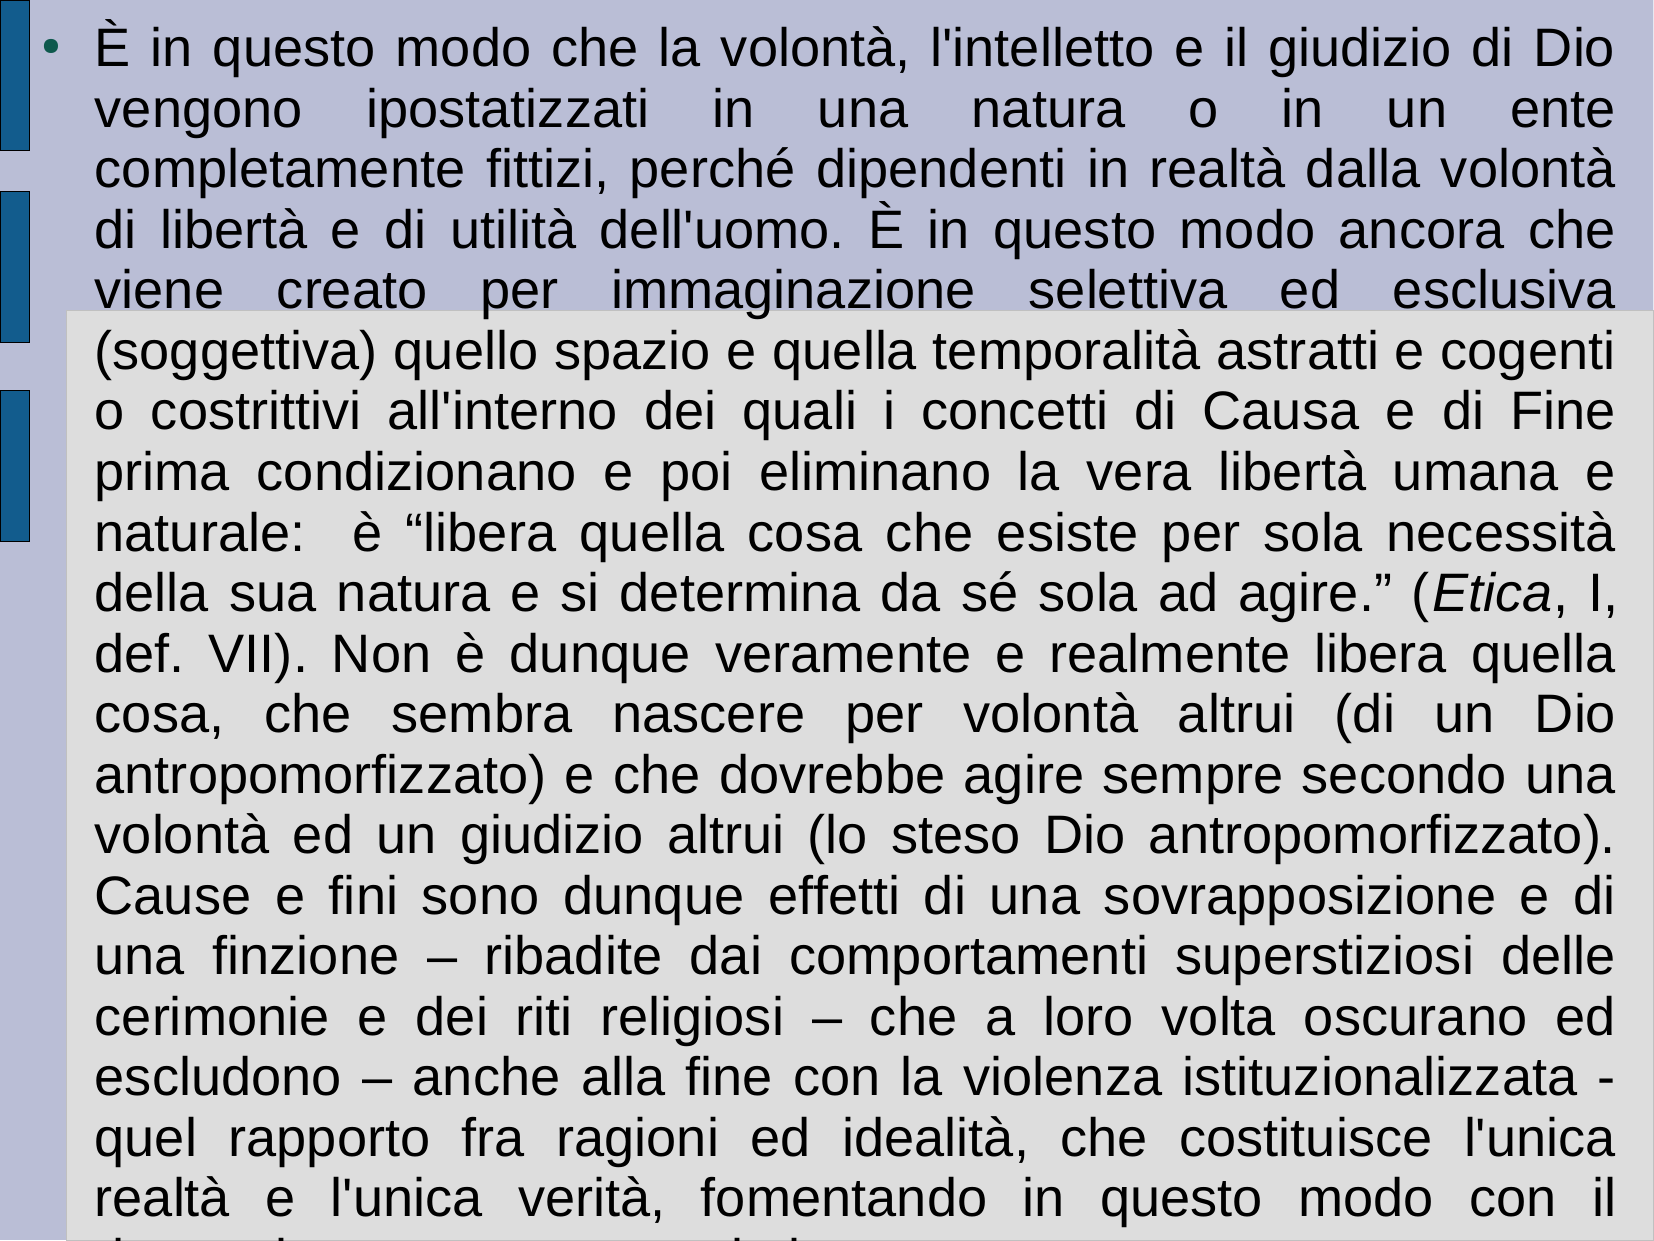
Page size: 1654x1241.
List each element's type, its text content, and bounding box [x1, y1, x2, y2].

list È in questo modo che la volontà, l'intelletto e il giudizio di Dio vengono ipostatizzati in una natura o in un ente completamente fittizi, perché dipendenti in realtà dalla volontà di libertà e di utilità dell'uomo. È in questo modo ancora che viene creato per immaginazione selettiva ed esclusiva (soggettiva) quello spazio e quella temporalità astratti e cogenti o costrittivi all'interno dei quali i concetti di Causa e di Fine prima condizionano e poi eliminano la vera libertà umana e naturale: è “libera quella cosa che esiste per sola necessità della sua natura e si determina da sé sola ad agire.” (Etica, I, def. VII). Non è dunque veramente e realmente libera quella cosa, che sembra nascere per volontà altrui (di un Dio antropomorfizzato) e che dovrebbe agire sempre secondo una volontà ed un giudizio altrui (lo steso Dio antropomorfizzato). Cause e fini sono dunque effetti di una sovrapposizione e di una finzione – ribadite dai comportamenti superstiziosi delle cerimonie e dei riti religiosi – che a loro volta oscurano ed escludono – anche alla fine con la violenza istituzionalizzata - quel rapporto fra ragioni ed idealità, che costituisce l'unica realtà e l'unica verità, fomentando in questo modo con il dogmatismo una necessaria ignoranza. [23, 17, 1619, 1229]
